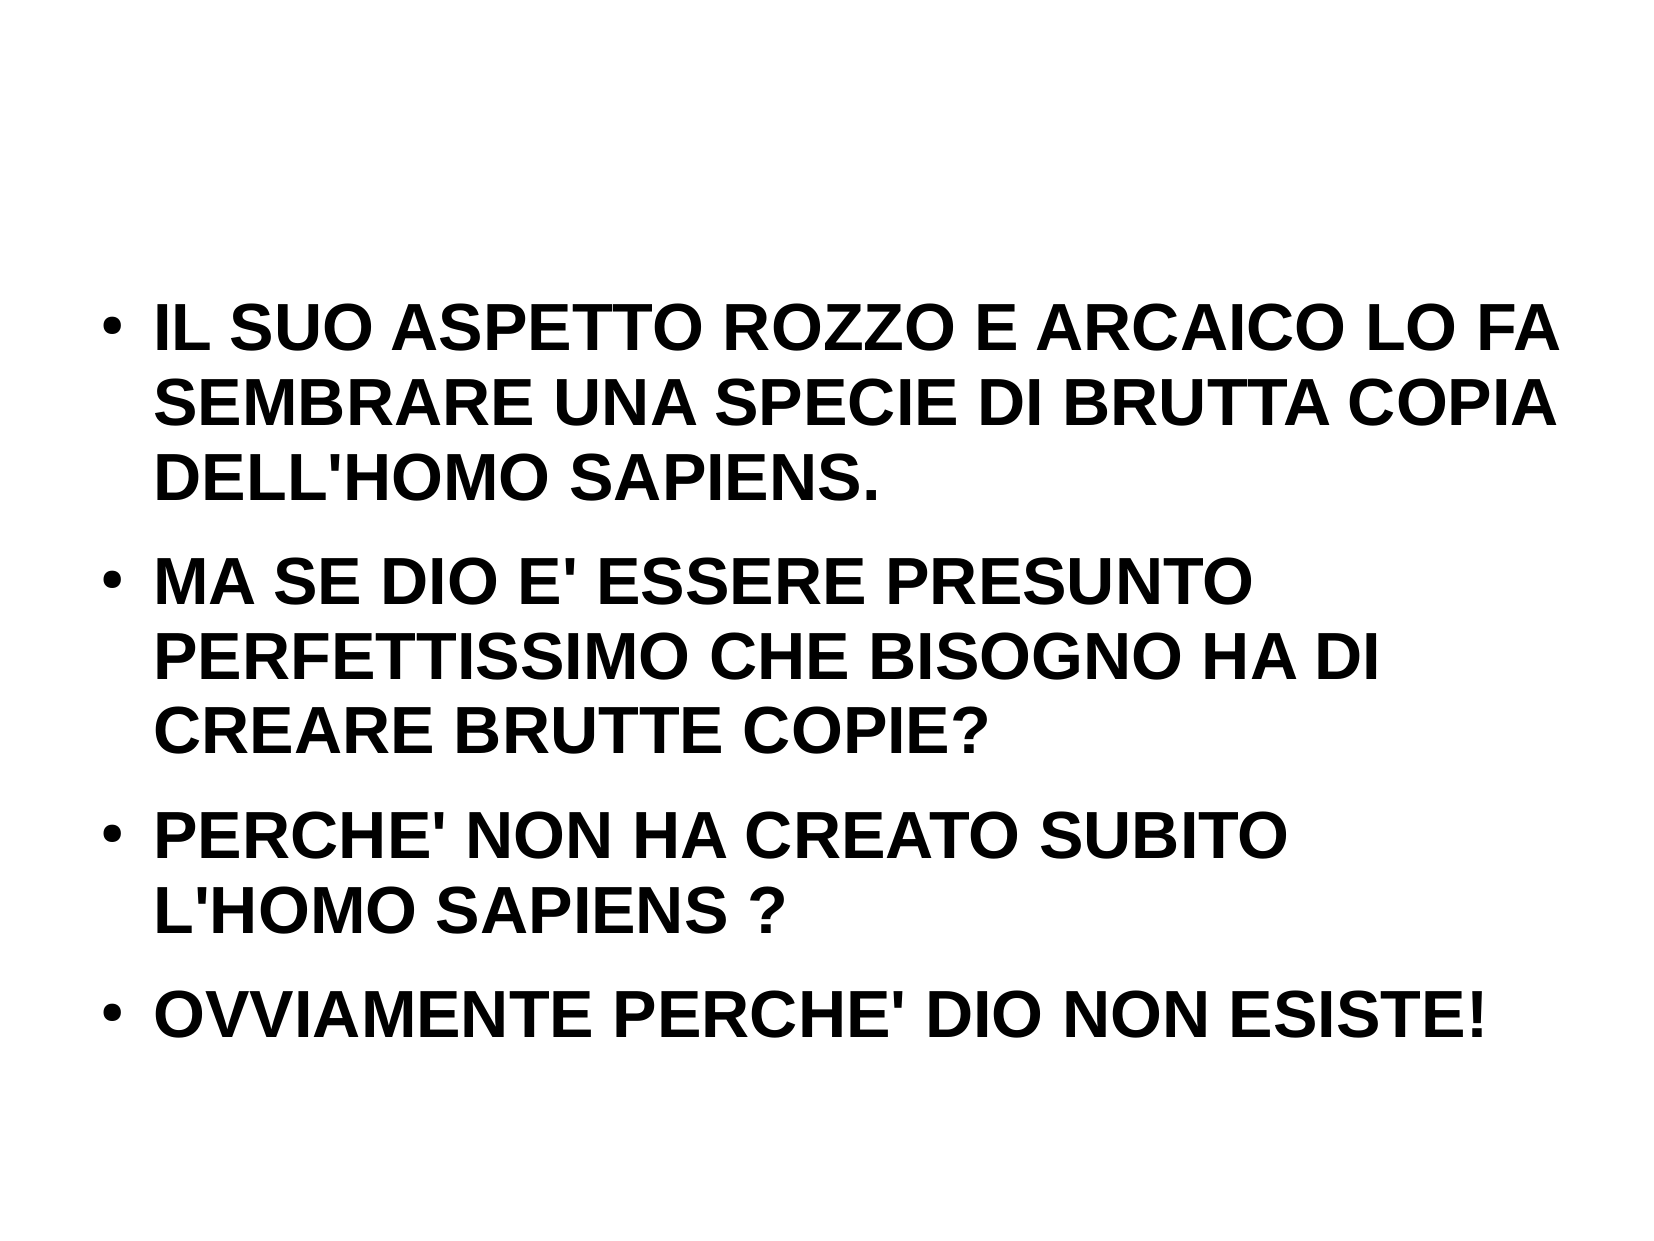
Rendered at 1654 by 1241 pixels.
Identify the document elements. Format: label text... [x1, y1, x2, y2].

list IL SUO ASPETTO ROZZO E ARCAICO LO FA SEMBRARE UNA SPECIE DI BRUTTA COPIA DELL'HOMO SAPIENS. MA SE DIO E' ESSERE PRESUNTO PERFETTISSIMO CHE BISOGNO HA DI CREARE BRUTTE COPIE? PERCHE' NON HA CREATO SUBITO L'HOMO SAPIENS ? OVVIAMENTE PERCHE' DIO NON ESISTE! [82, 290, 1571, 1109]
